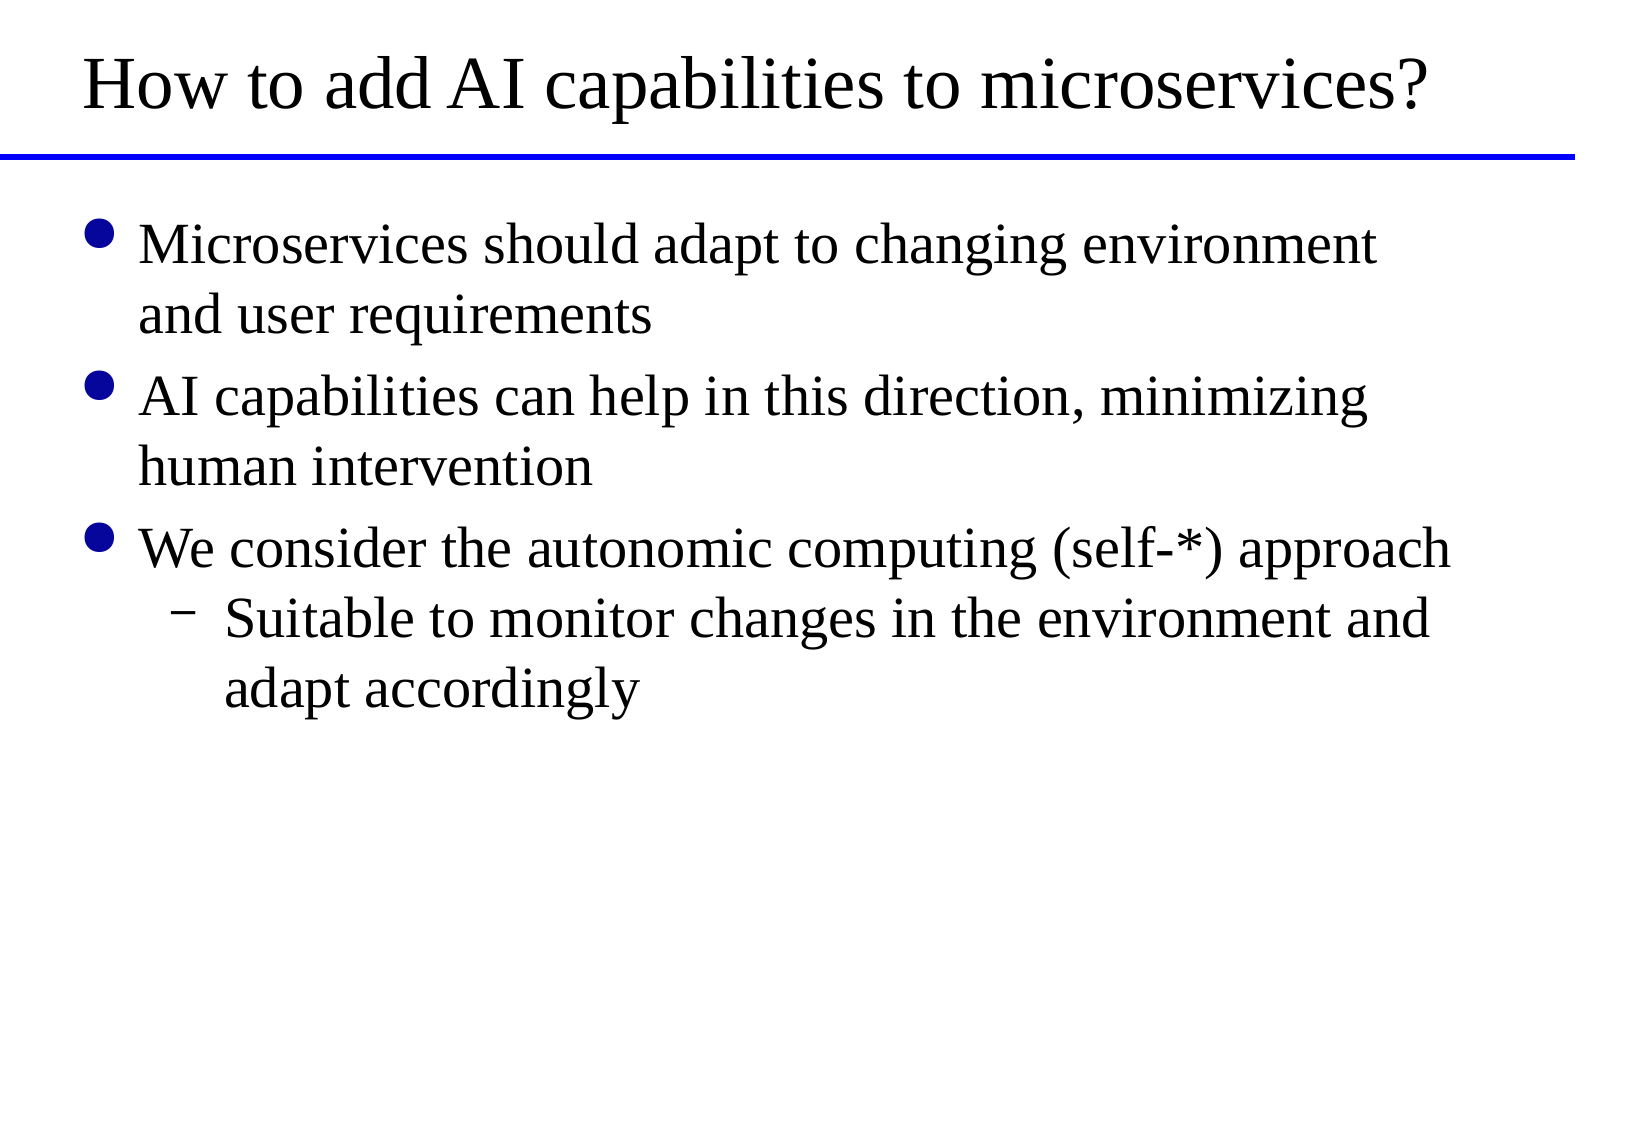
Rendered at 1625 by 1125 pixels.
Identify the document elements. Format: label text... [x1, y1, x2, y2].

title How to add AI capabilities to microservices? [67, 27, 1544, 131]
list Microservices should adapt to changing environment and user requirements AI capabilities can help in this direction, minimizing human intervention We consider the autonomic computing (self-*) approach Suitable to monitor changes in the environment and adapt accordingly [67, 198, 1478, 1061]
